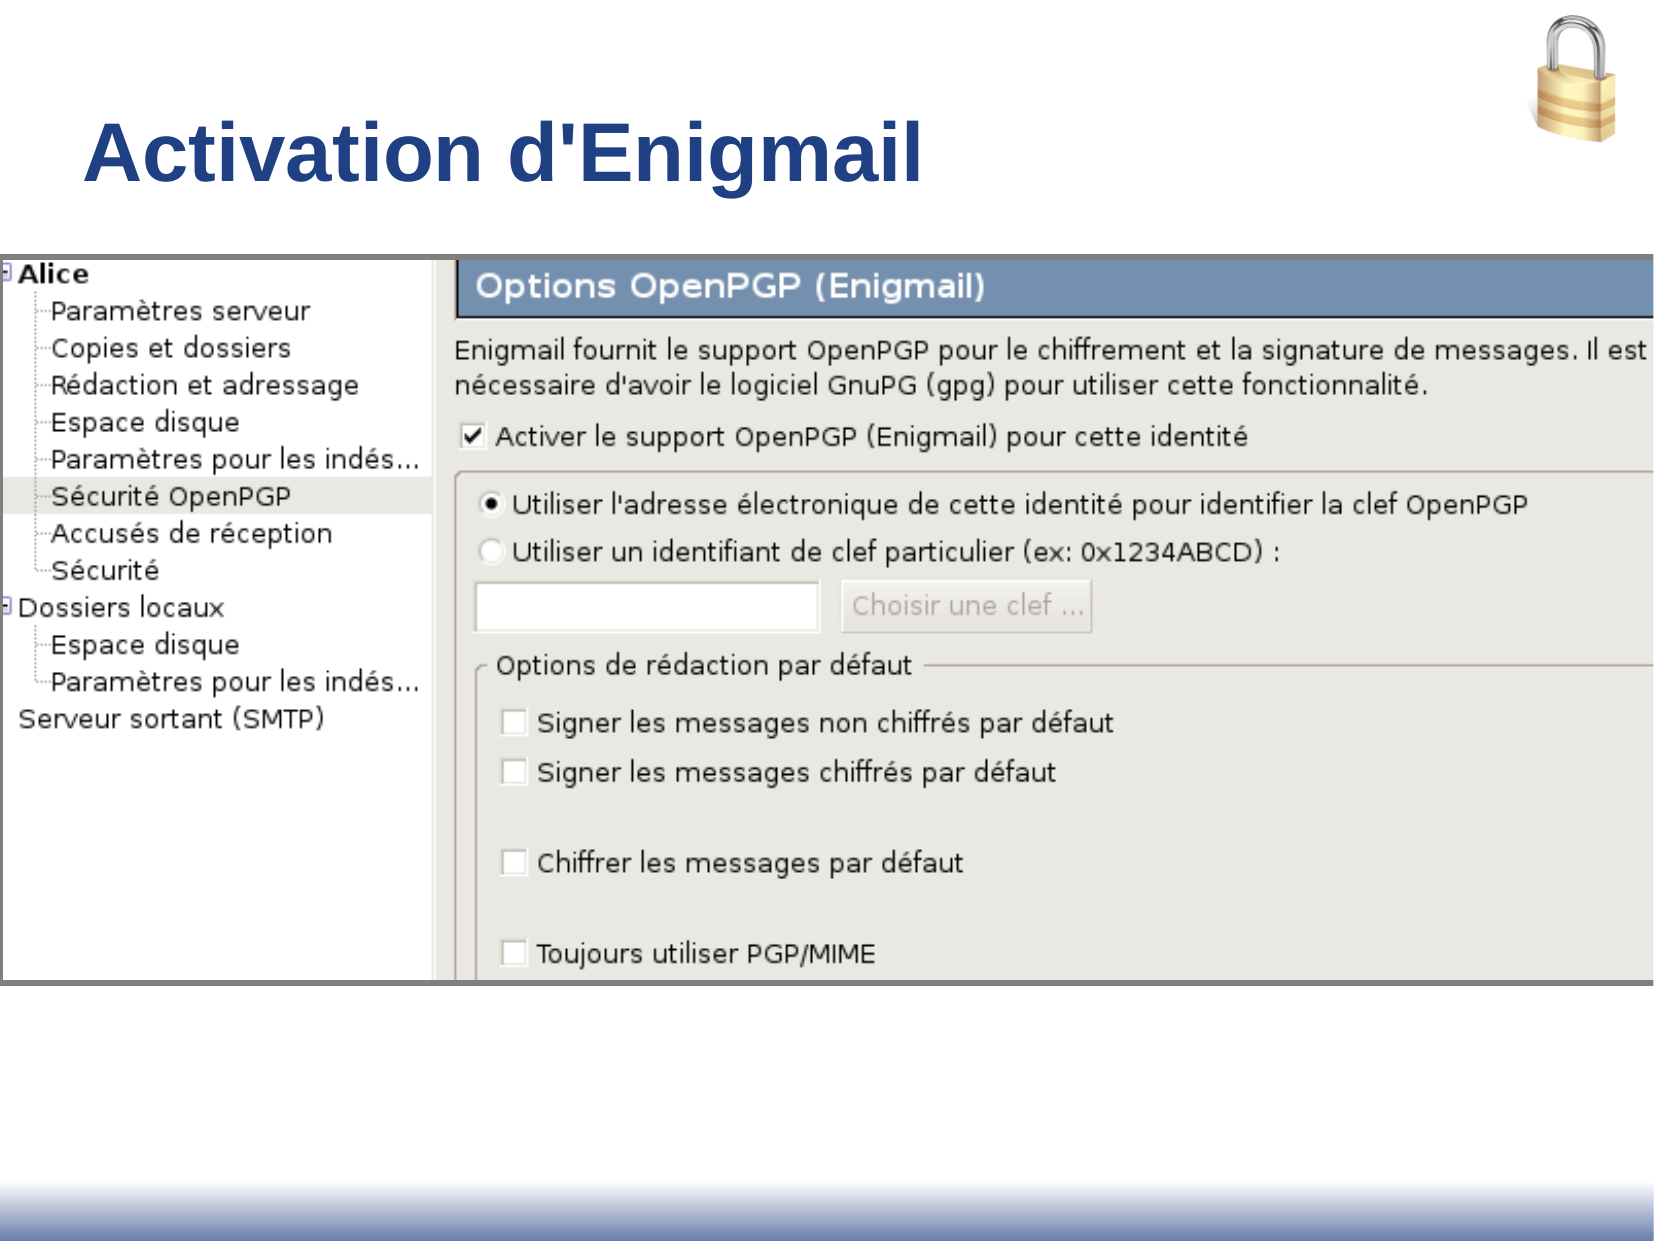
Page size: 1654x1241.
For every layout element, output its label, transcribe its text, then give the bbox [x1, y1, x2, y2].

picture [1505, 11, 1642, 148]
title Activation d'Enigmail [82, 56, 1571, 250]
picture [2, 259, 1654, 980]
